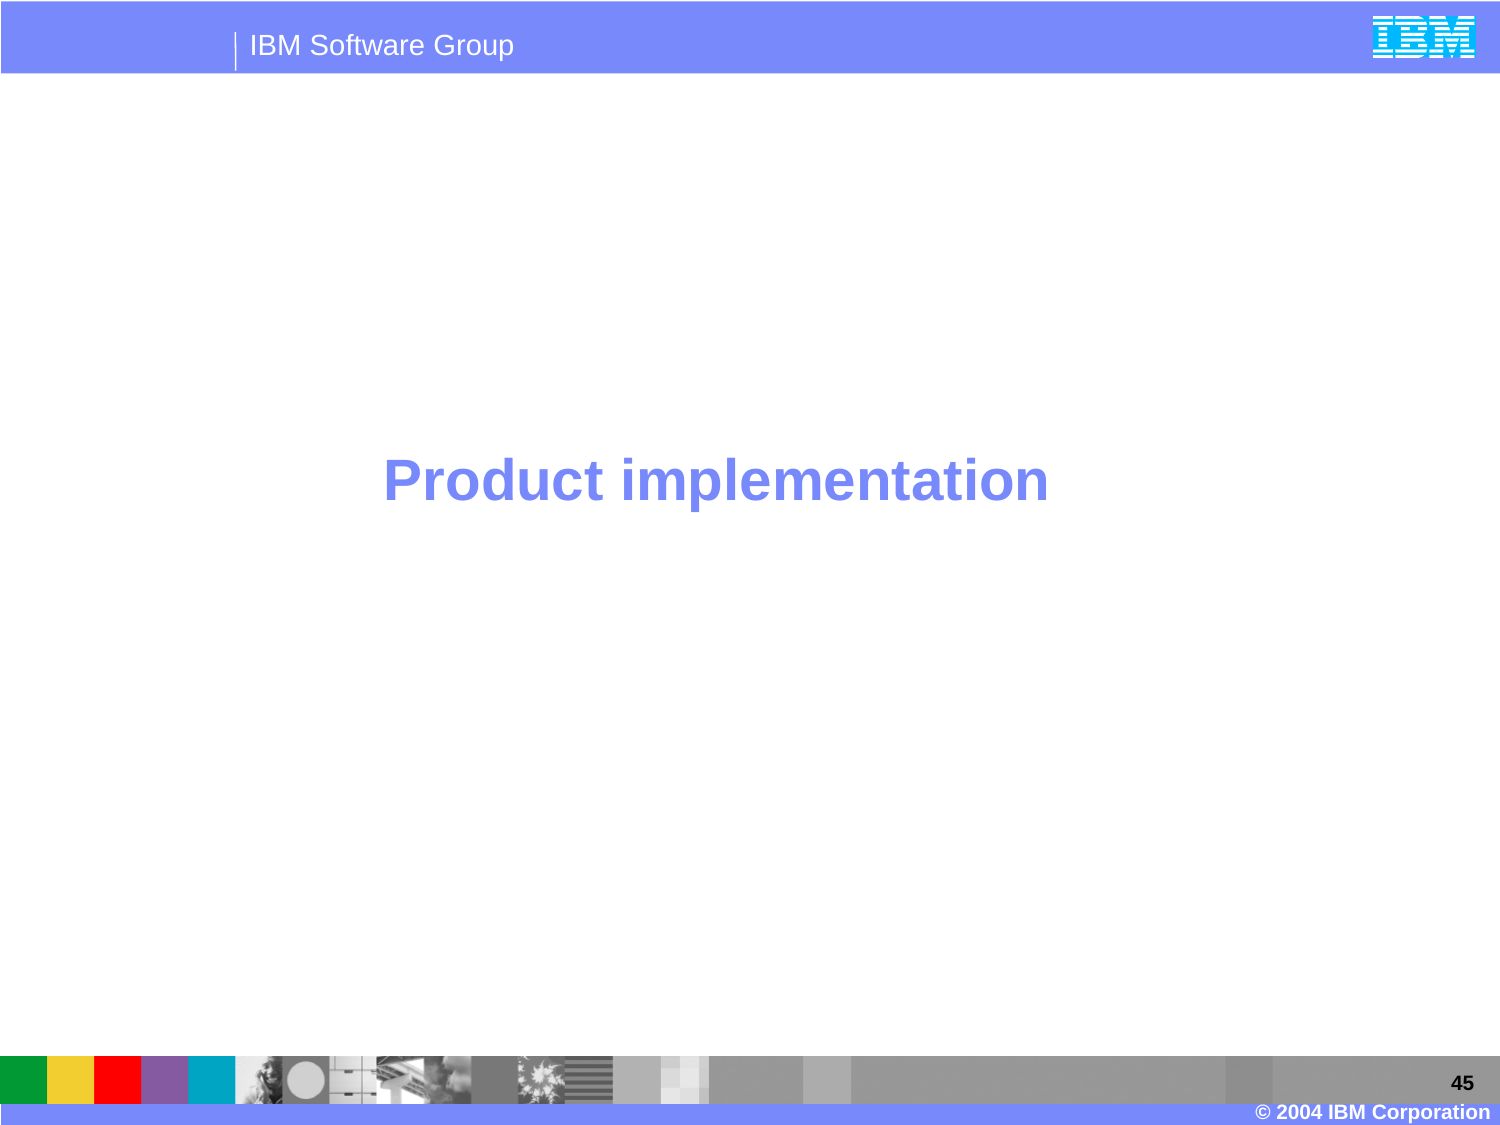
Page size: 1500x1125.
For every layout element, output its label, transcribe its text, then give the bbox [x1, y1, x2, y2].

title Product implementation [369, 442, 1221, 522]
picture [0, 1056, 1500, 1104]
